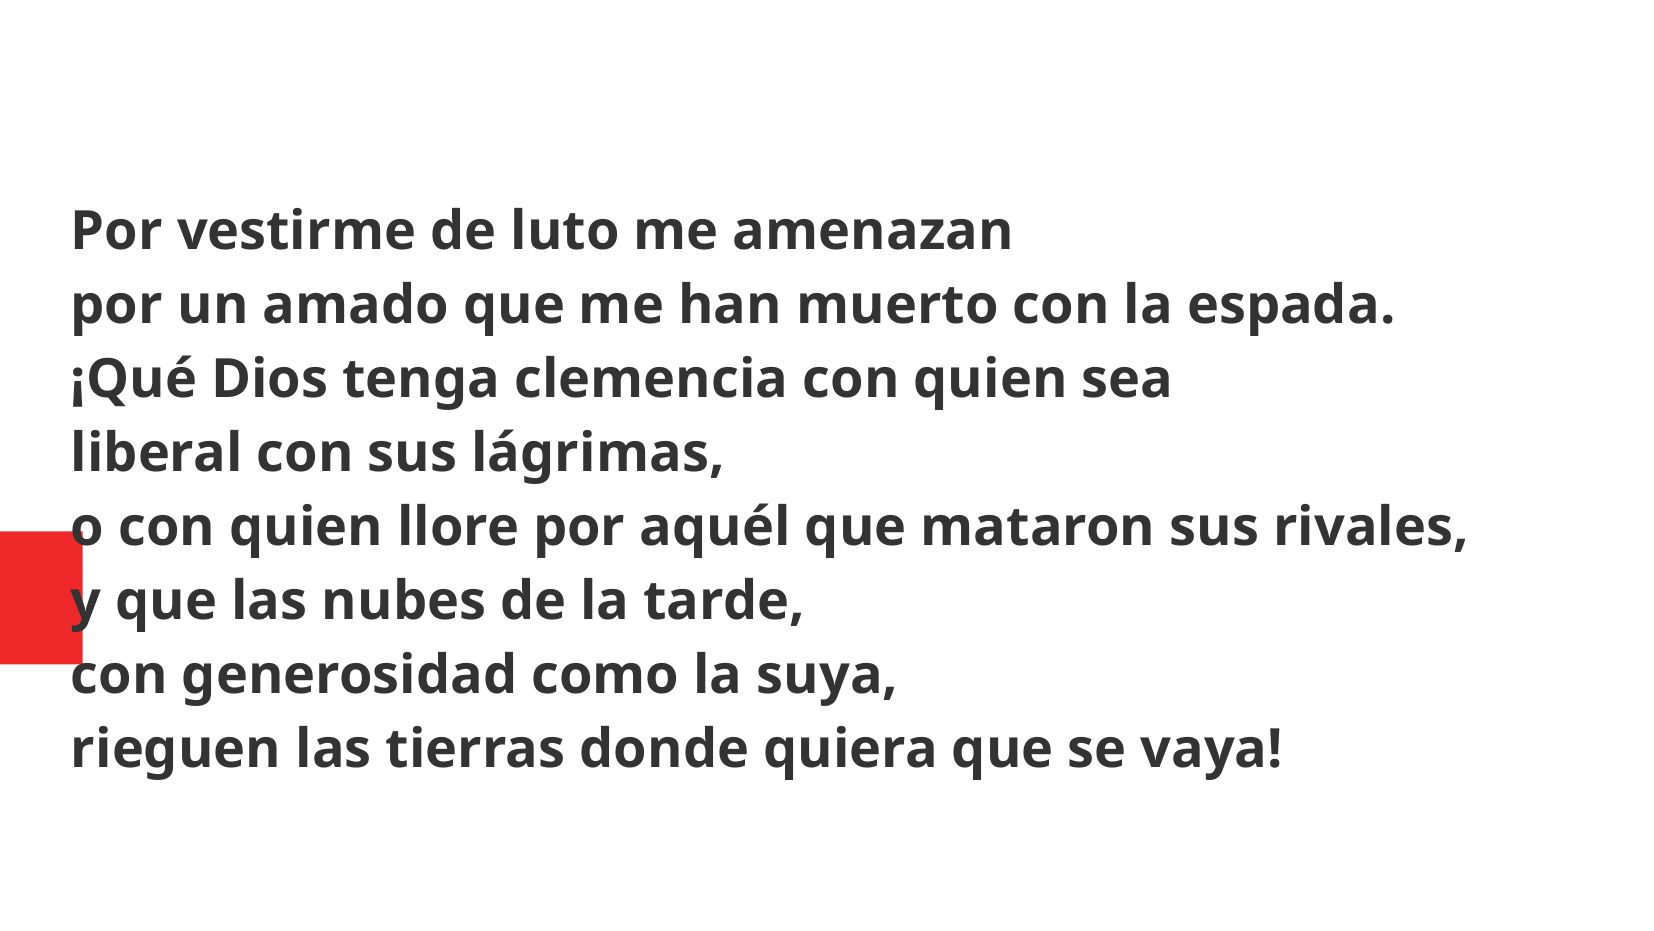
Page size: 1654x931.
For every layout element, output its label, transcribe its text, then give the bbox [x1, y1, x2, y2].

title Por vestirme de luto me amenazan por un amado que me han muerto con la espada. ¡Qué Dios tenga clemencia con quien sea liberal con sus lágrimas, o con quien llore por aquél que mataron sus rivales, y que las nubes de la tarde, con generosidad como la suya, rieguen las tierras donde quiera que se vaya! [70, 191, 1560, 784]
